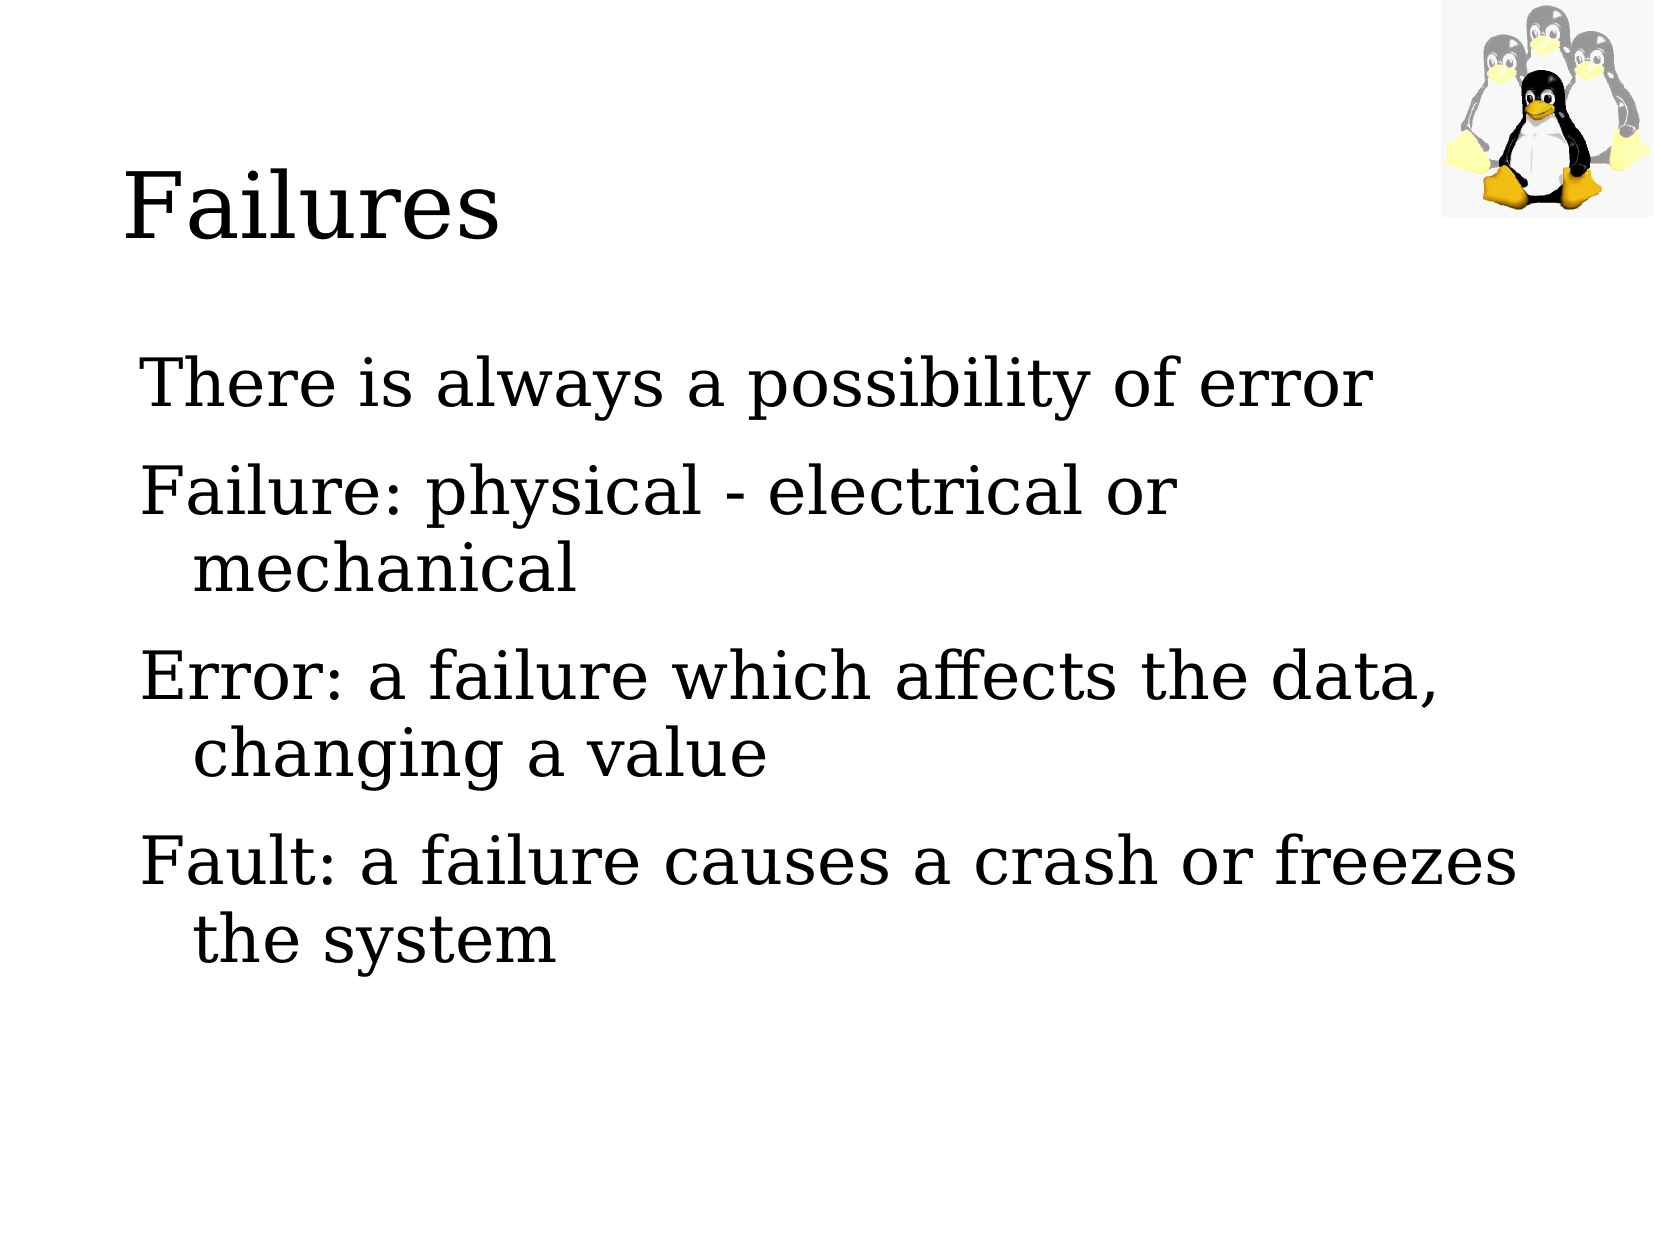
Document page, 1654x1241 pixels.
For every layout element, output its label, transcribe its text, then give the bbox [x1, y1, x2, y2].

picture [1441, 0, 1654, 217]
list There is always a possibility of error Failure: physical - electrical or mechanical Error: a failure which affects the data, changing a value Fault: a failure causes a crash or freezes the system [121, 344, 1534, 1127]
title Failures [121, 102, 1534, 311]
